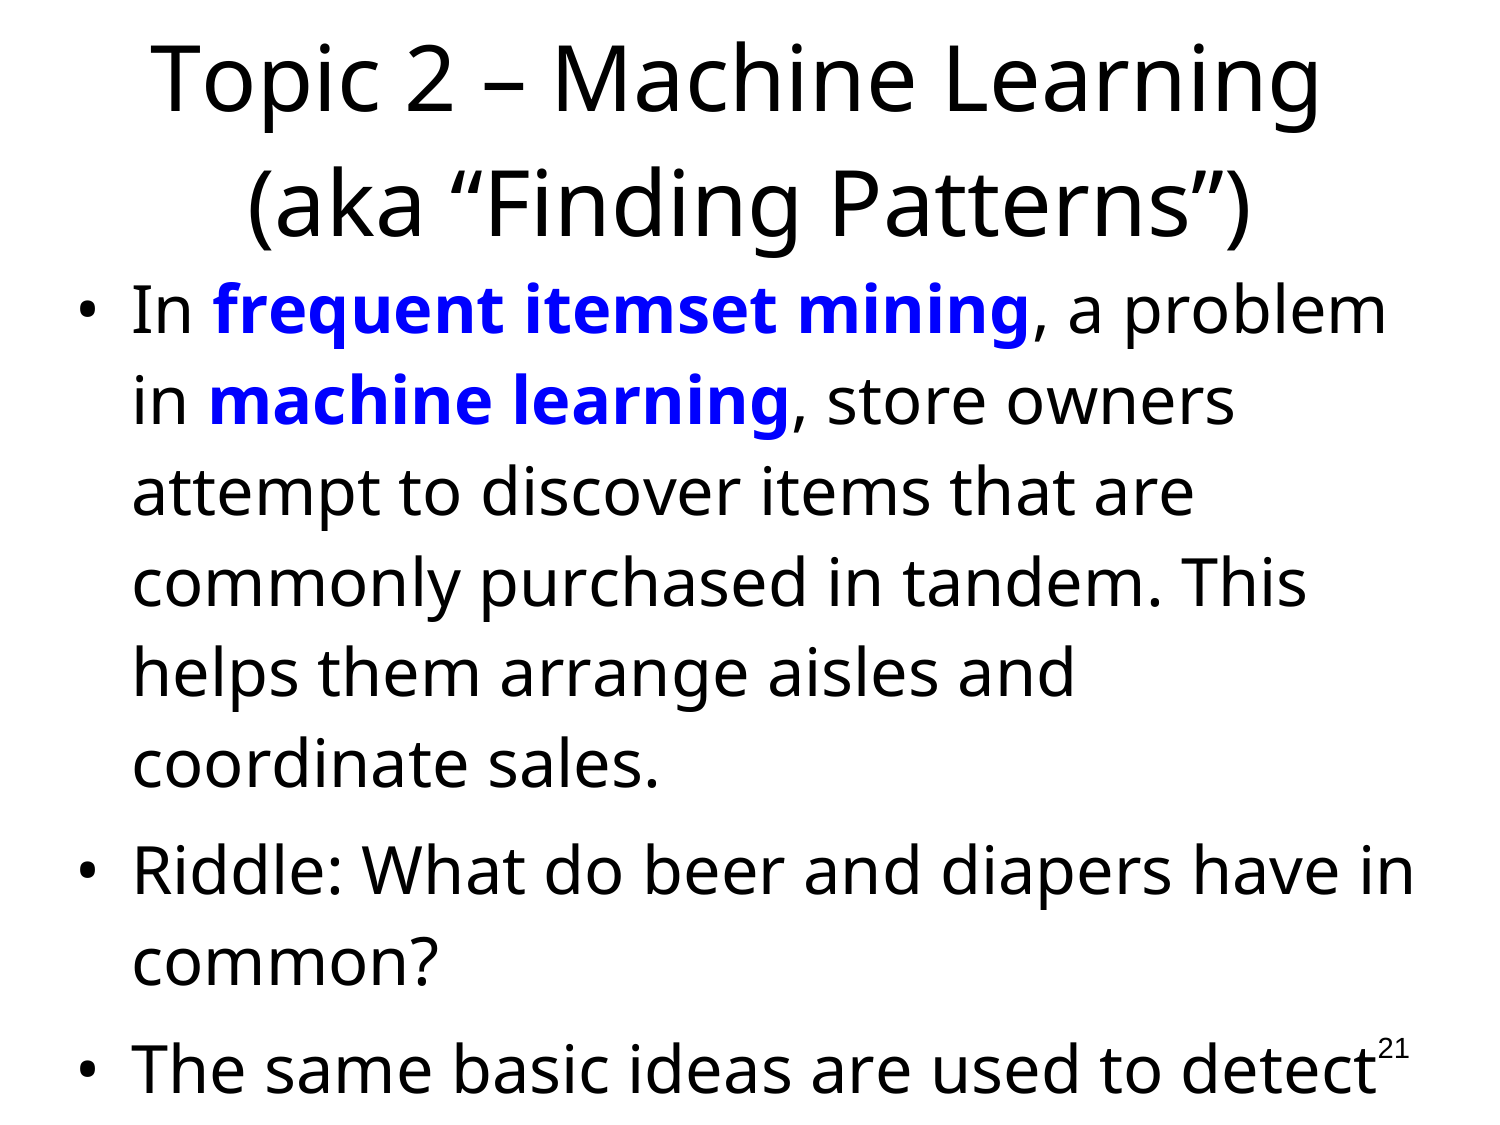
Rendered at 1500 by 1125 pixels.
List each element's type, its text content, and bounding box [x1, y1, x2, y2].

list In frequent itemset mining, a problem in machine learning, store owners attempt to discover items that are commonly purchased in tandem. This helps them arrange aisles and coordinate sales. Riddle: What do beer and diapers have in common? The same basic ideas are used to detect when your credit card has been stolen. [75, 262, 1426, 994]
title Topic 2 – Machine Learning (aka “Finding Patterns”) [75, 21, 1426, 257]
